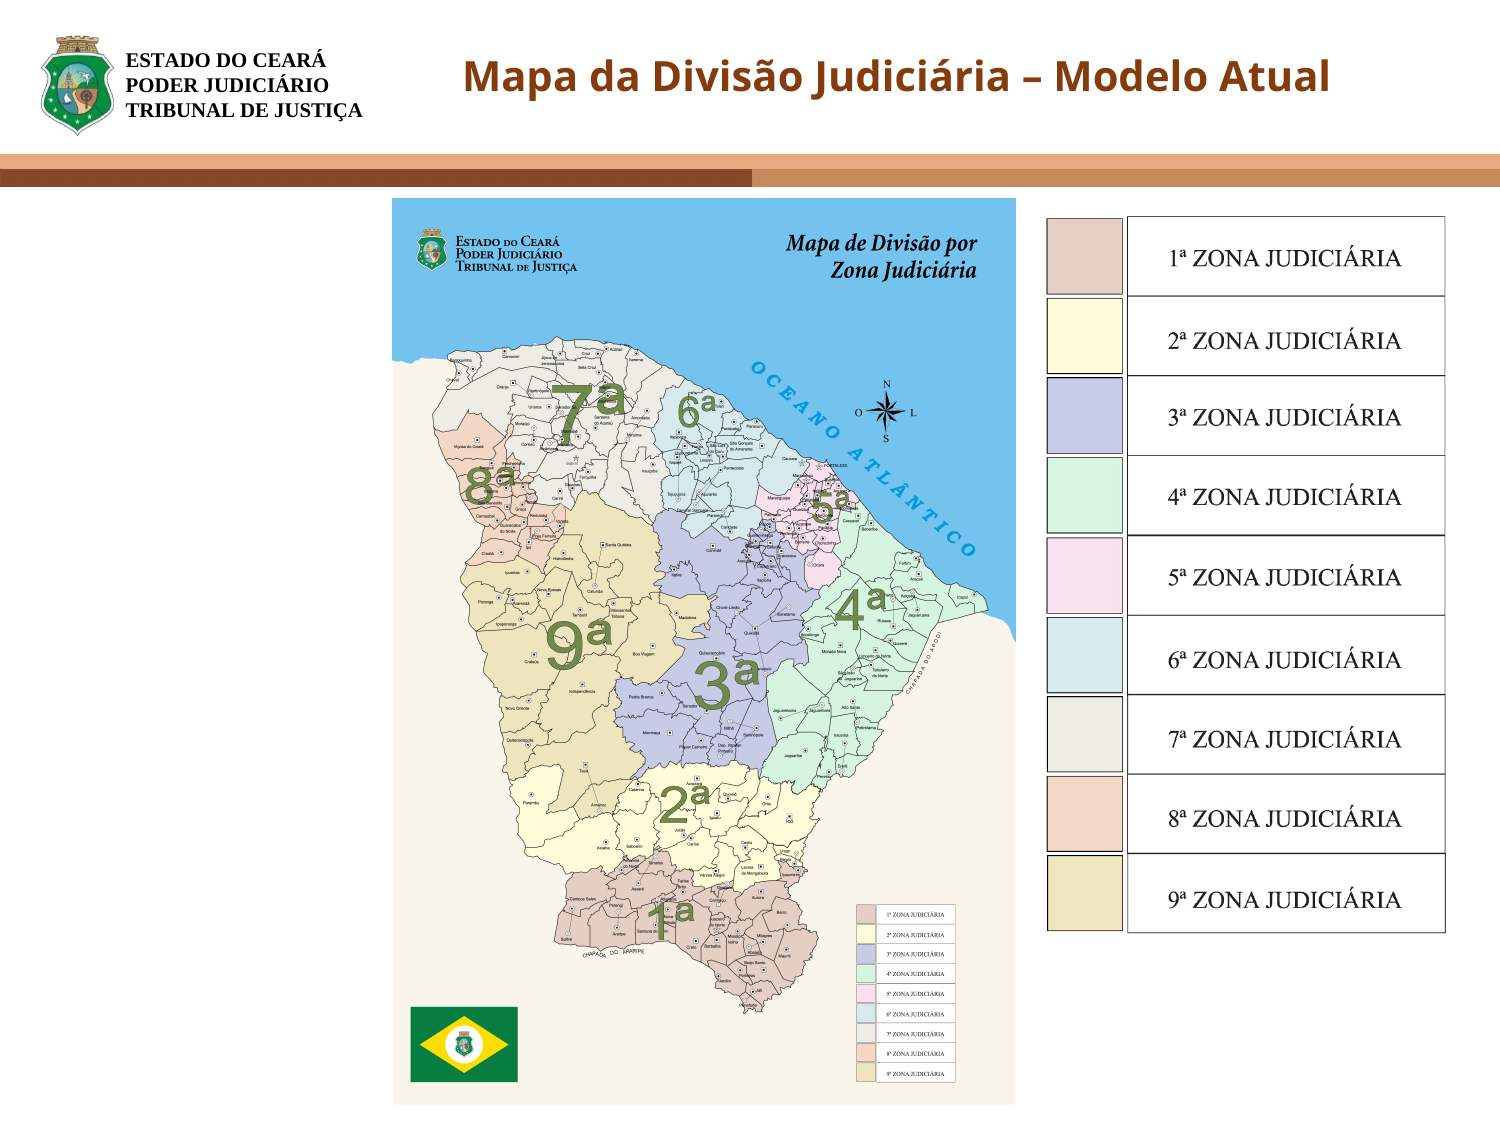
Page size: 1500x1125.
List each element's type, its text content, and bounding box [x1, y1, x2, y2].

title Mapa da Divisão Judiciária – Modelo Atual [398, 21, 1396, 134]
picture [0, 154, 1500, 187]
picture [37, 35, 118, 136]
picture [1032, 202, 1459, 951]
picture [392, 198, 1016, 1105]
